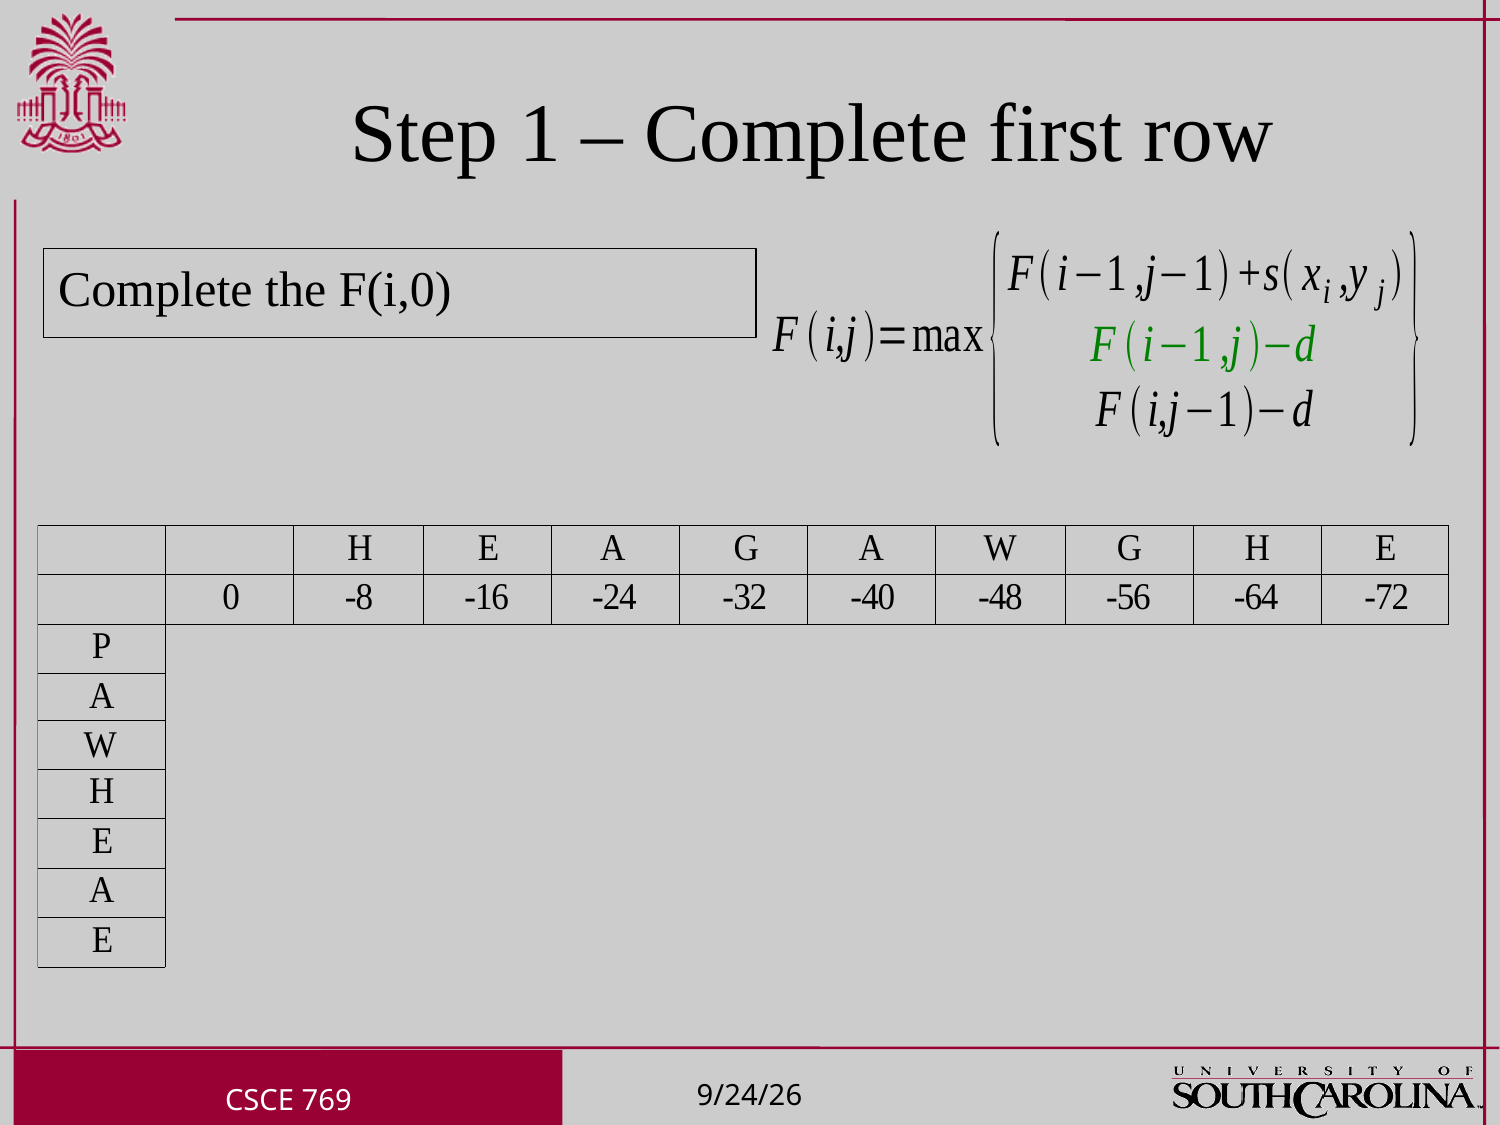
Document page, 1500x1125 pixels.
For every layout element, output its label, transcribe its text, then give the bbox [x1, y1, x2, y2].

text_box Complete the F(i,0) [43, 248, 756, 338]
title Step 1 – Complete first row [174, 9, 1450, 188]
picture [12, 12, 131, 155]
chart [759, 228, 1435, 451]
chart [37, 525, 1463, 976]
picture [1162, 1050, 1483, 1125]
